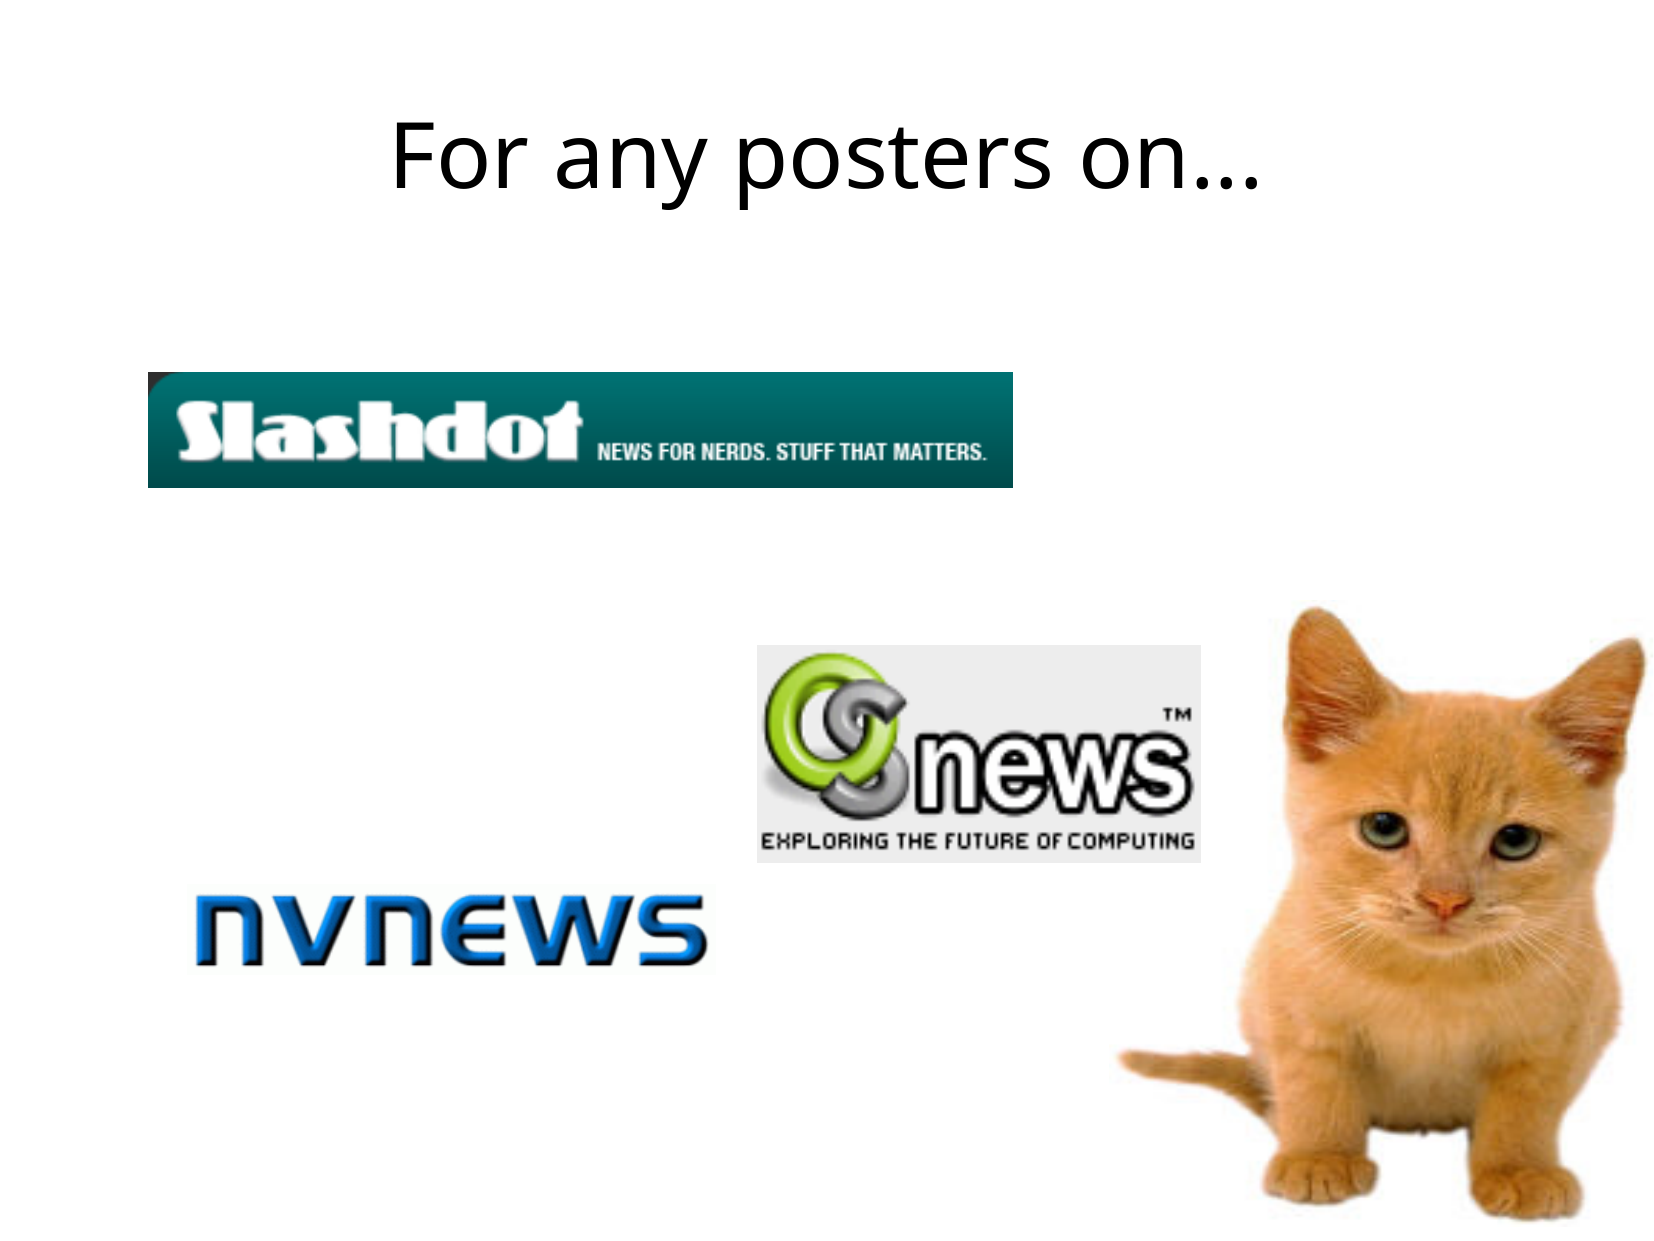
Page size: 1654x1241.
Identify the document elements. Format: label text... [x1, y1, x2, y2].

picture [148, 372, 1013, 488]
picture [757, 600, 1654, 1227]
title For any posters on... [82, 49, 1571, 257]
picture [187, 884, 716, 976]
